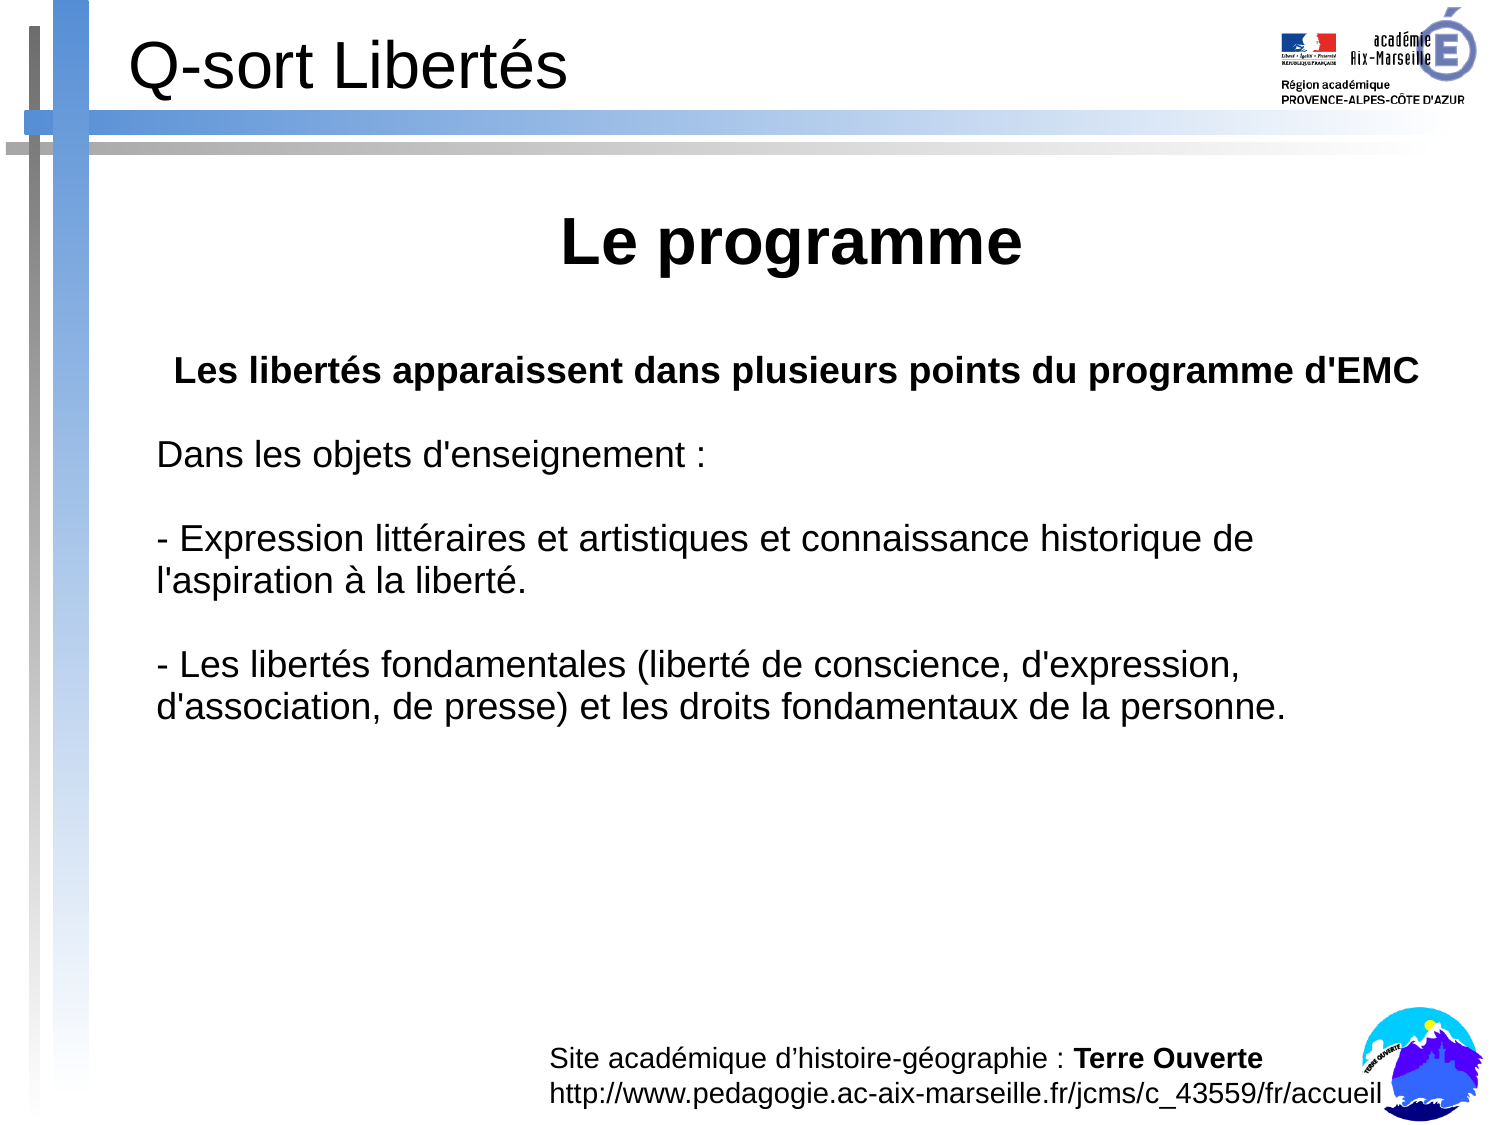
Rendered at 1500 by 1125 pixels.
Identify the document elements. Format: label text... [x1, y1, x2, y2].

text_box Site académique d’histoire-géographie : Terre Ouverte http://www.pedagogie.ac-aix-marseille.fr/jcms/c_43559/fr/accueil [534, 1031, 1399, 1117]
text_box Le programme [100, 190, 1484, 286]
text_box [5, 0, 1454, 1121]
text_box Q-sort Libertés [113, 14, 585, 110]
picture [1360, 1006, 1484, 1122]
text_box Les libertés apparaissent dans plusieurs points du programme d'EMC Dans les objets d'enseignement : - Expression littéraires et artistiques et connaissance historique de l'aspiration à la liberté. - Les libertés fondamentales (liberté de conscience, d'expression, d'association, de presse) et les droits fondamentaux de la personne. [141, 342, 1453, 781]
picture [1269, 0, 1484, 114]
